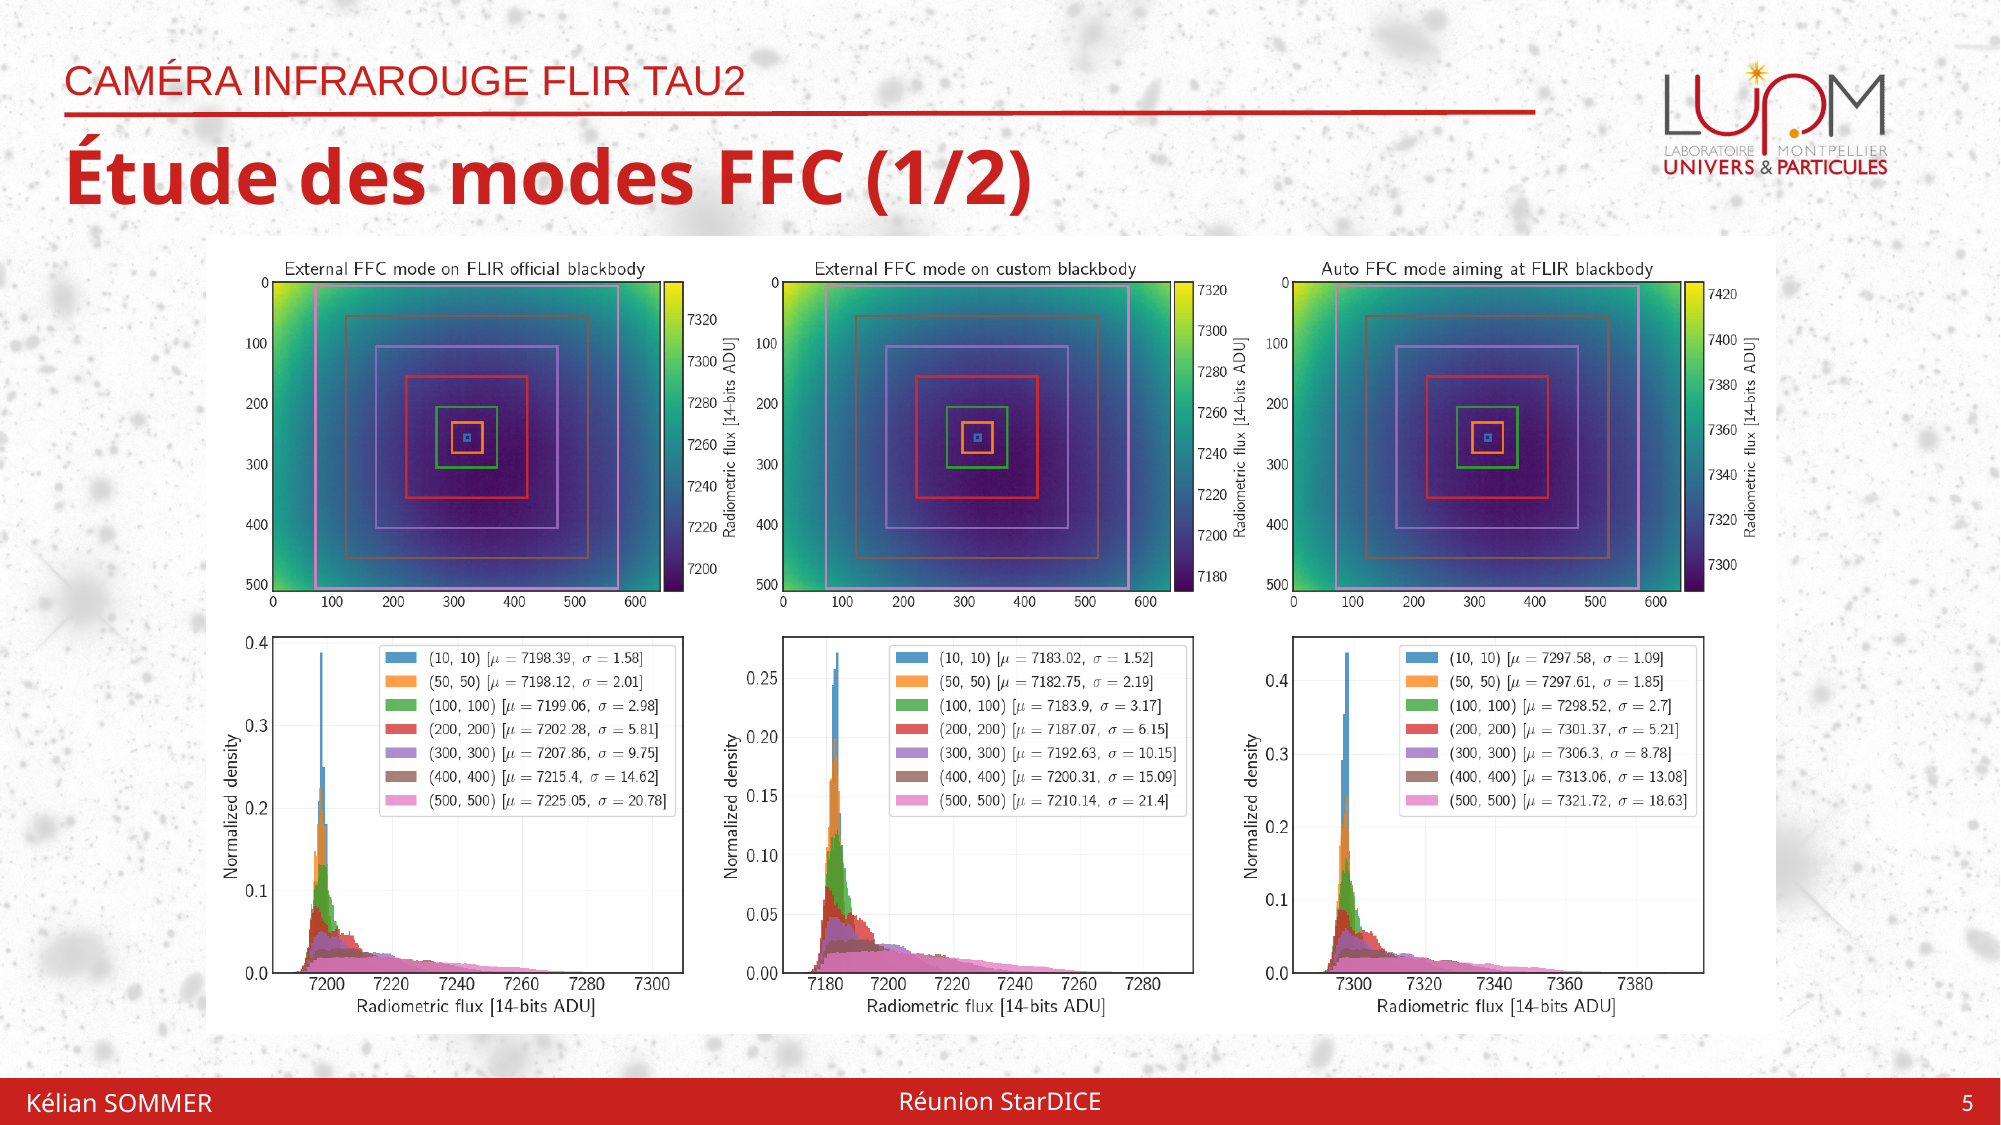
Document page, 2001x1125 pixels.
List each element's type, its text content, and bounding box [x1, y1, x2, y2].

text_box [1990, 1078, 2001, 1125]
title Étude des modes FFC (1/2) [48, 71, 1775, 290]
text_box Kélian SOMMER [10, 1083, 638, 1125]
slide_number <numéro> [1742, 1071, 1990, 1125]
text_box [0, 1078, 1742, 1125]
text_box CAMÉRA INFRAROUGE FLIR TAU2 [49, 46, 1542, 112]
text_box Réunion StarDICE [819, 1082, 1181, 1124]
picture [1660, 53, 1890, 181]
picture [206, 236, 1776, 1034]
